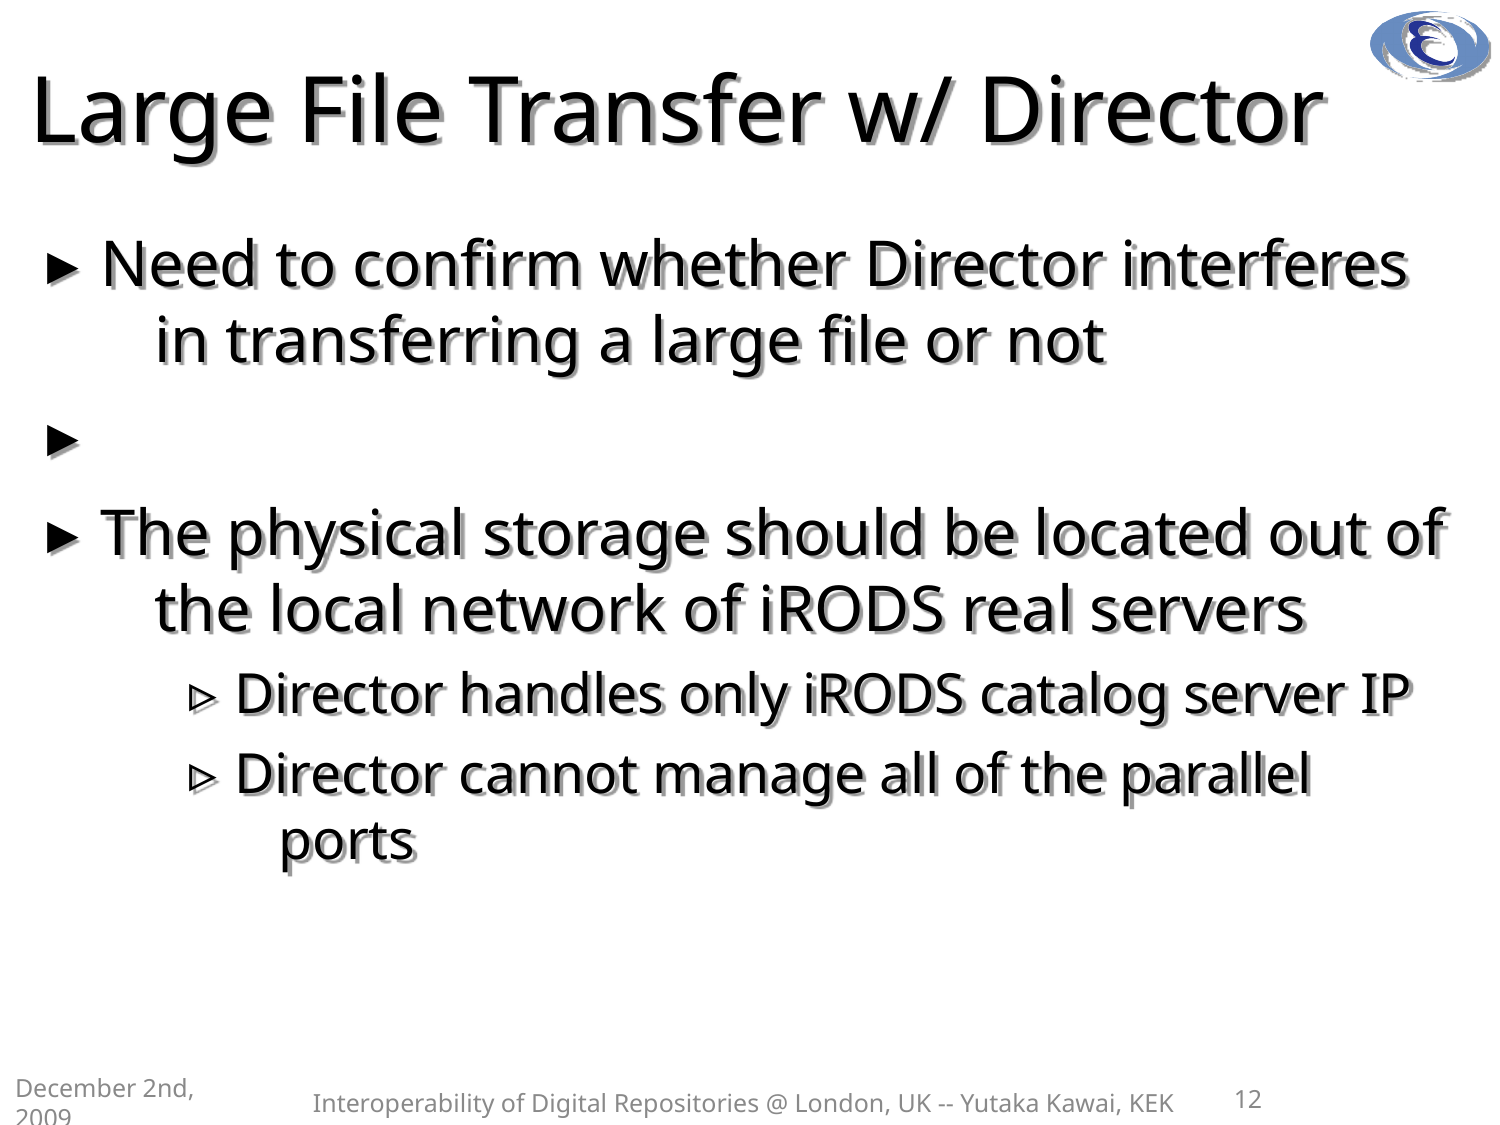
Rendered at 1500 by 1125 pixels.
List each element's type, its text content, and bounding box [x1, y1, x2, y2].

title Large File Transfer w/ Director [0, 0, 1500, 210]
text_box December 2nd, 2009 [0, 1065, 269, 1125]
list Need to confirm whether Director interferes in transferring a large file or not The physical storage should be located out of the local network of iRODS real servers Director handles only iRODS catalog server IP Director cannot manage all of the parallel ports [0, 210, 1500, 1065]
text_box 12 [1218, 1065, 1500, 1125]
text_box Interoperability of Digital Repositories @ London, UK -- Yutaka Kawai, KEK [269, 1065, 1218, 1125]
